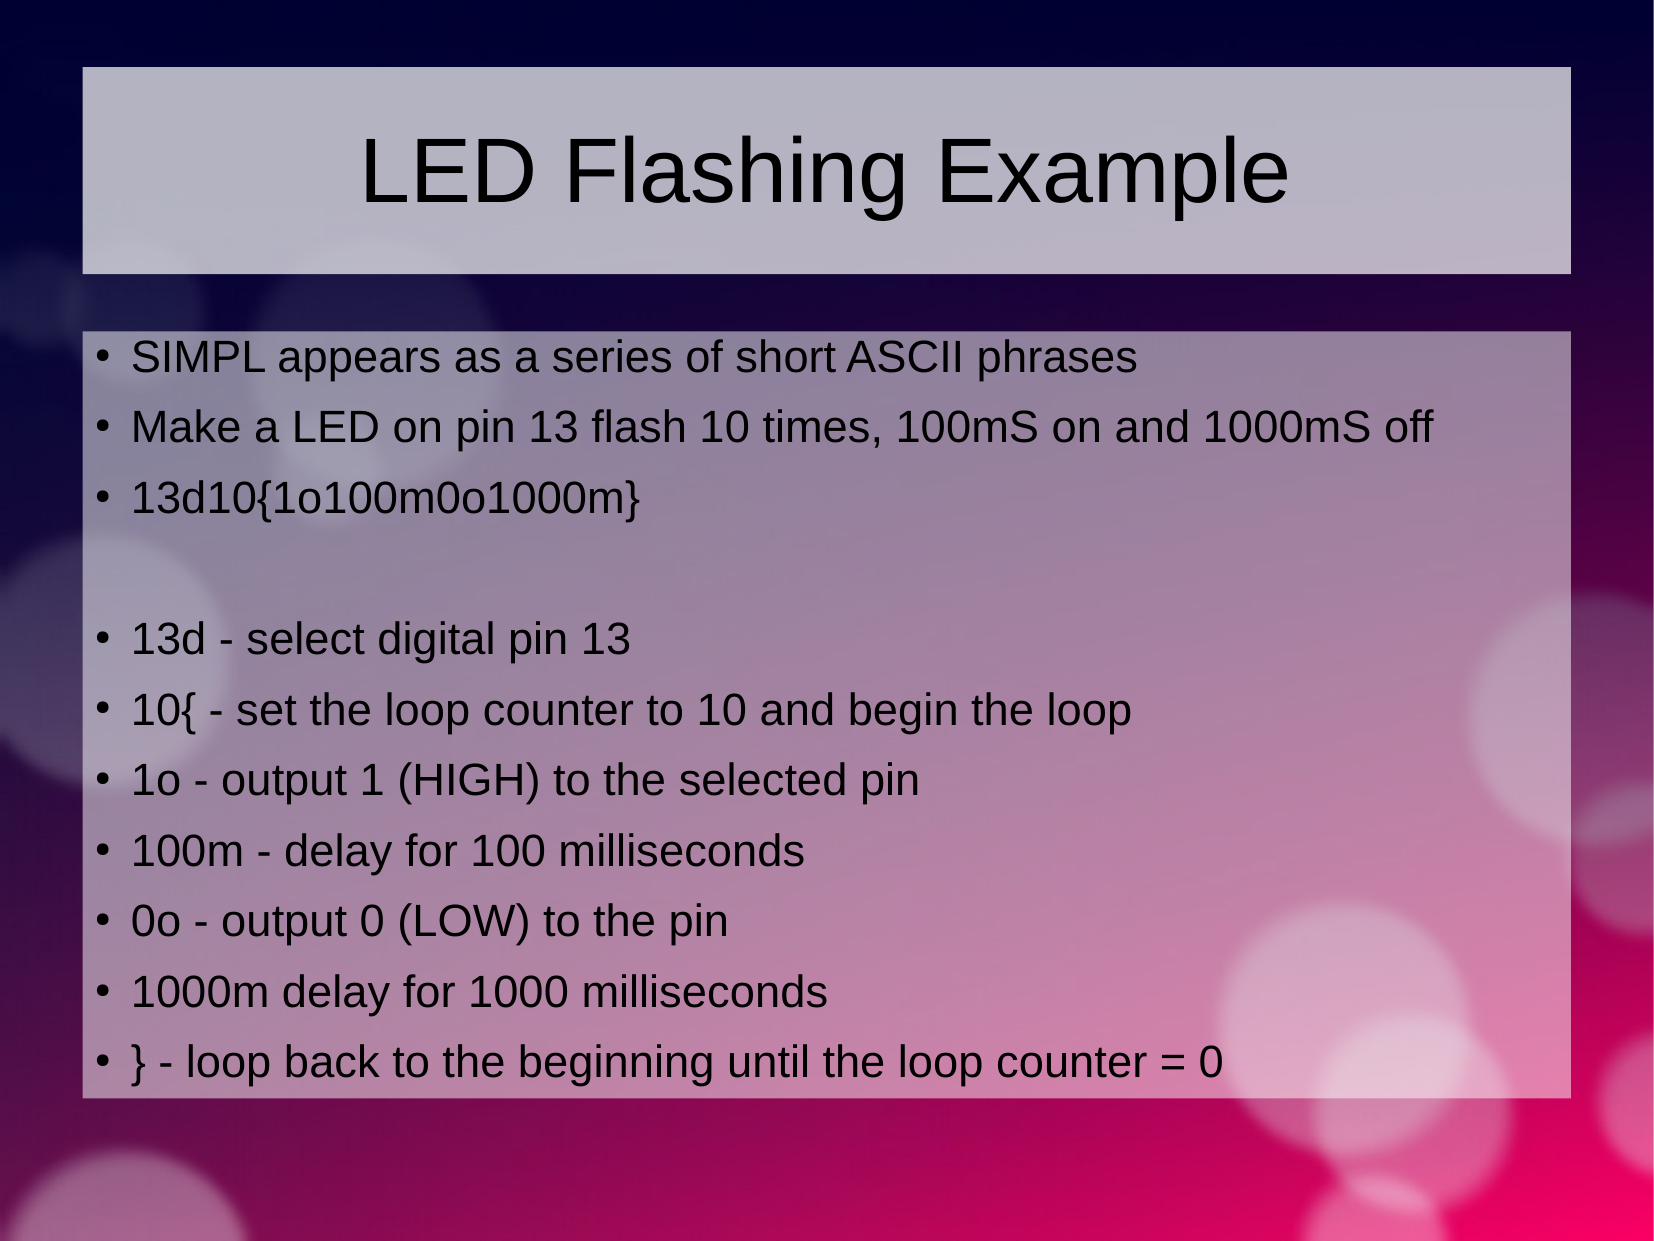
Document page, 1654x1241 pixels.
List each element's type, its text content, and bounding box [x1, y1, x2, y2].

title LED Flashing Example [82, 67, 1571, 275]
picture [0, 0, 1654, 1241]
list SIMPL appears as a series of short ASCII phrases Make a LED on pin 13 flash 10 times, 100mS on and 1000mS off 13d10{1o100m0o1000m} 13d - select digital pin 13 10{ - set the loop counter to 10 and begin the loop 1o - output 1 (HIGH) to the selected pin 100m - delay for 100 milliseconds 0o - output 0 (LOW) to the pin 1000m delay for 1000 milliseconds } - loop back to the beginning until the loop counter = 0 [82, 331, 1571, 1099]
